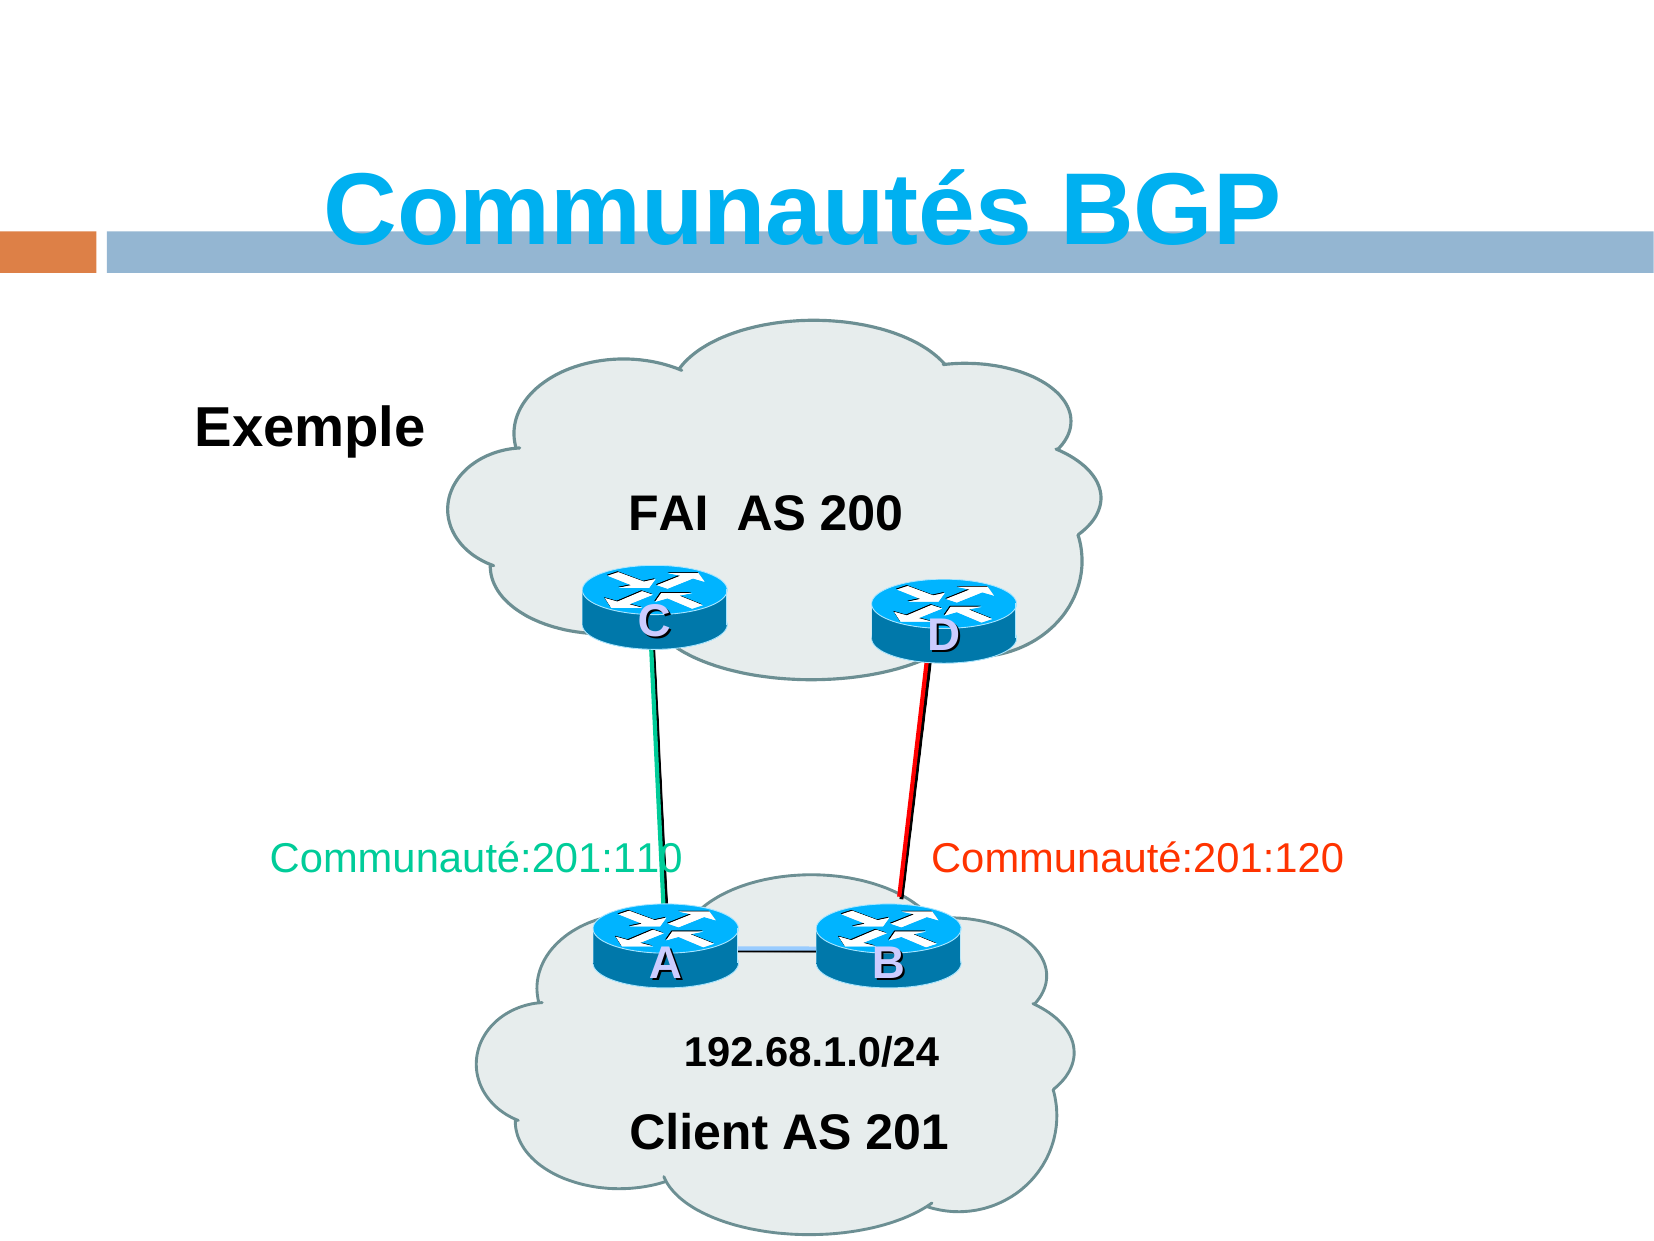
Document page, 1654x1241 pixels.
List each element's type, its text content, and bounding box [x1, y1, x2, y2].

text_box Communauté:201:120 [914, 827, 1361, 891]
text_box A [664, 957, 669, 965]
text_box Communautés BGP [189, 144, 1416, 276]
text_box Exemple [151, 395, 469, 459]
text_box 192.68.1.0/24 [665, 1020, 958, 1086]
text_box Communauté:201:110 [253, 827, 700, 891]
picture [444, 317, 1107, 686]
text_box Client AS 201 [568, 1105, 1010, 1162]
picture [473, 871, 1080, 1241]
text_box FAI AS 200 [458, 485, 1073, 542]
text_box B [871, 937, 905, 989]
text_box D [927, 609, 961, 661]
text_box A [648, 937, 683, 989]
text_box C [637, 595, 671, 647]
